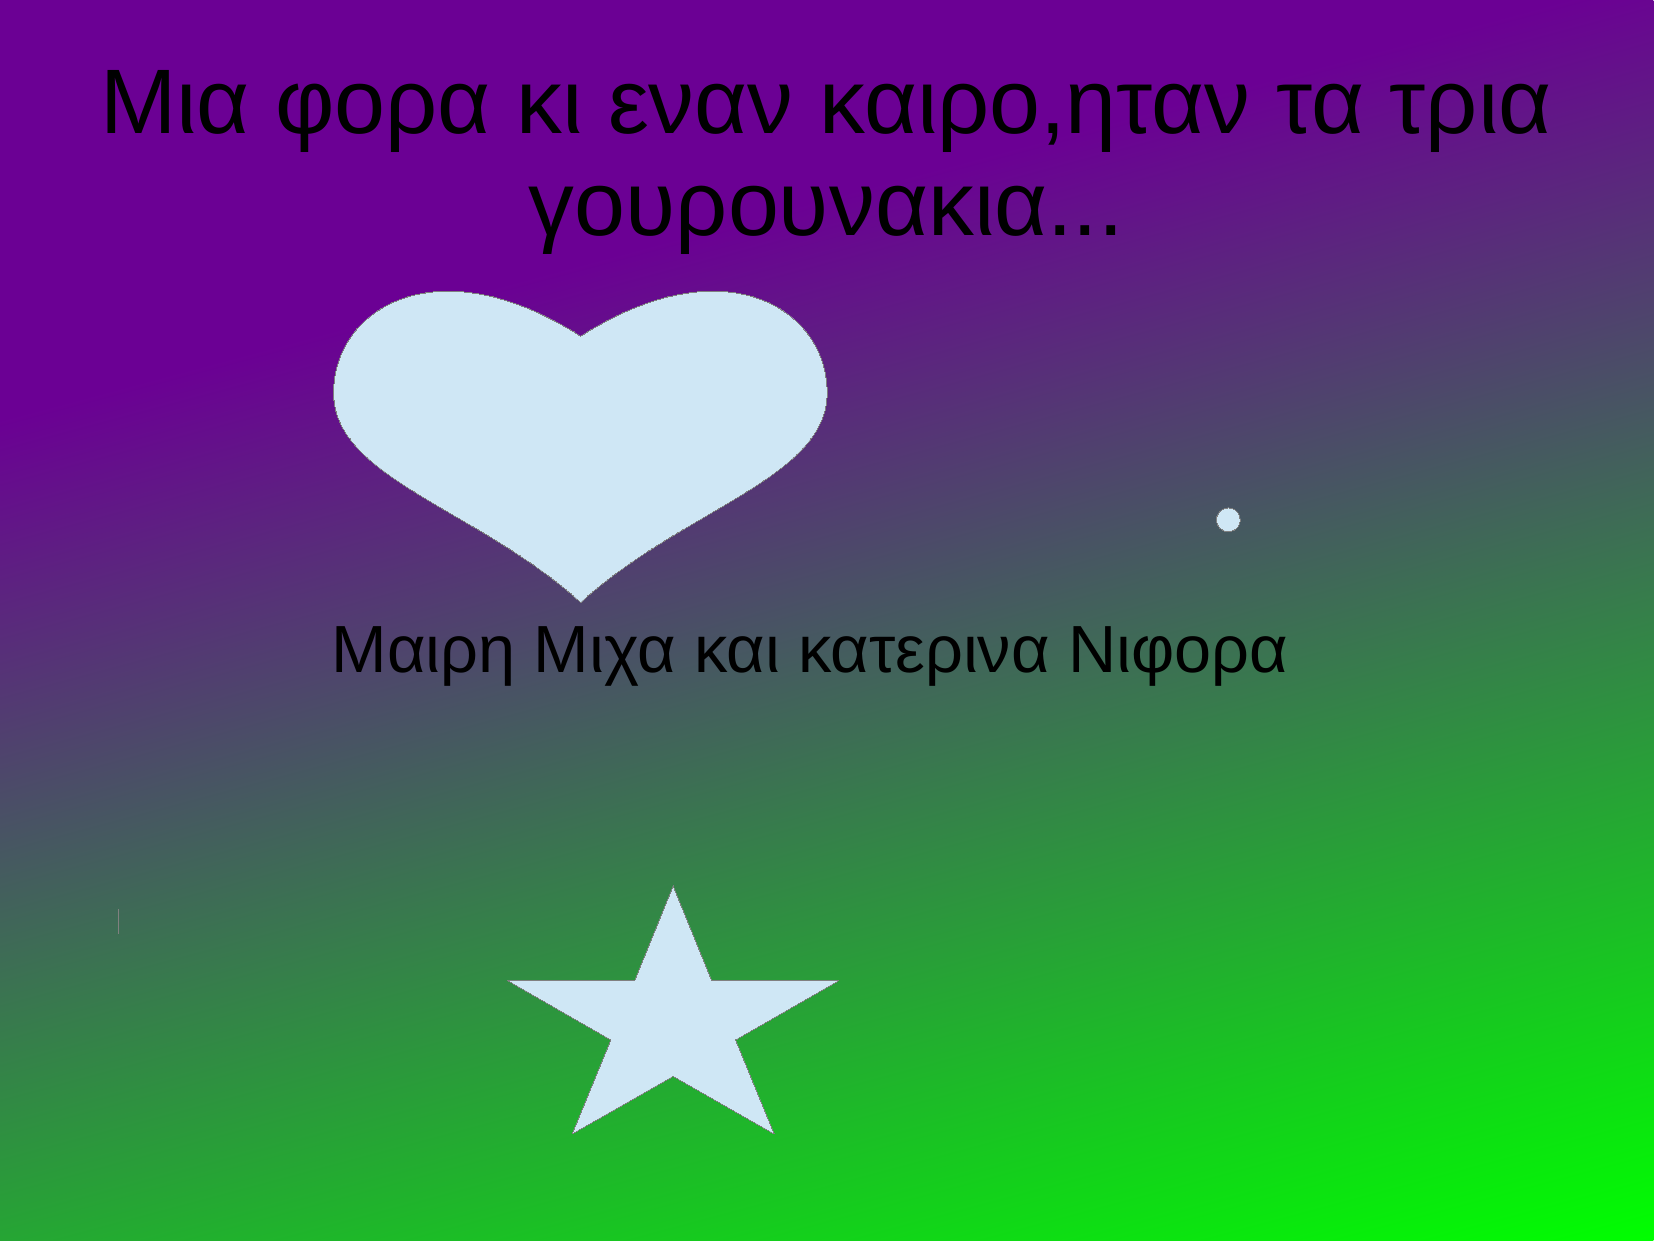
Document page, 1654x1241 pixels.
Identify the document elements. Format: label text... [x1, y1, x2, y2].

title Μια φορα κι εναν καιρο,ηταν τα τρια γουρουνακια... [82, 49, 1571, 257]
text_box [507, 885, 839, 1134]
subtitle Μαιρη Μιχα και κατερινα Νιφορα [82, 290, 1538, 1010]
text_box [333, 291, 828, 603]
text_box [1216, 507, 1241, 532]
